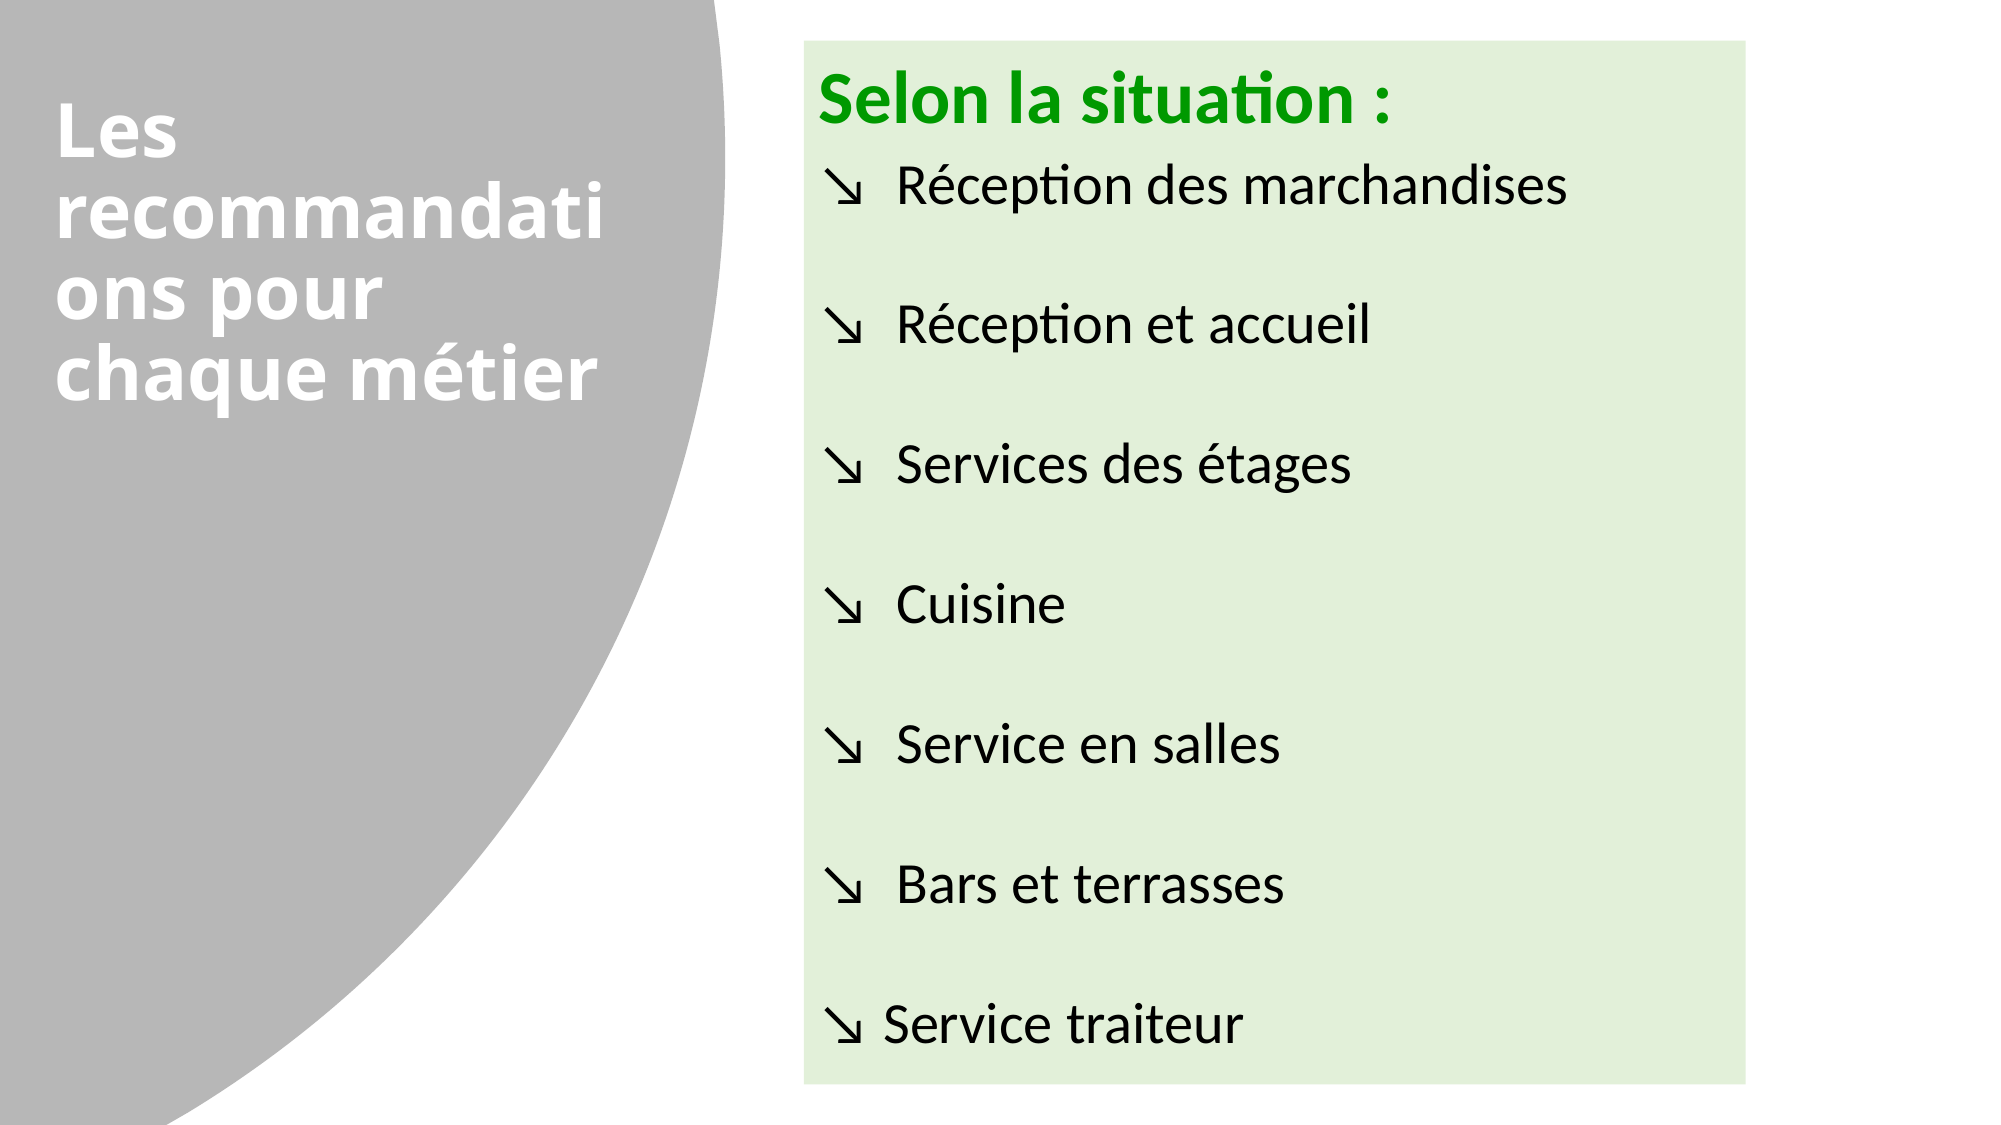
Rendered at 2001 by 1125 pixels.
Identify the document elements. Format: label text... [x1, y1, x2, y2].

title Les recommandations pour chaque métier [39, 85, 638, 440]
text_box Selon la situation : ↘ Réception des marchandises ↘ Réception et accueil ↘ Services des étages ↘ Cuisine ↘ Service en salles ↘ Bars et terrasses ↘ Service traiteur [803, 40, 1746, 1085]
text_box [0, 0, 2000, 1125]
